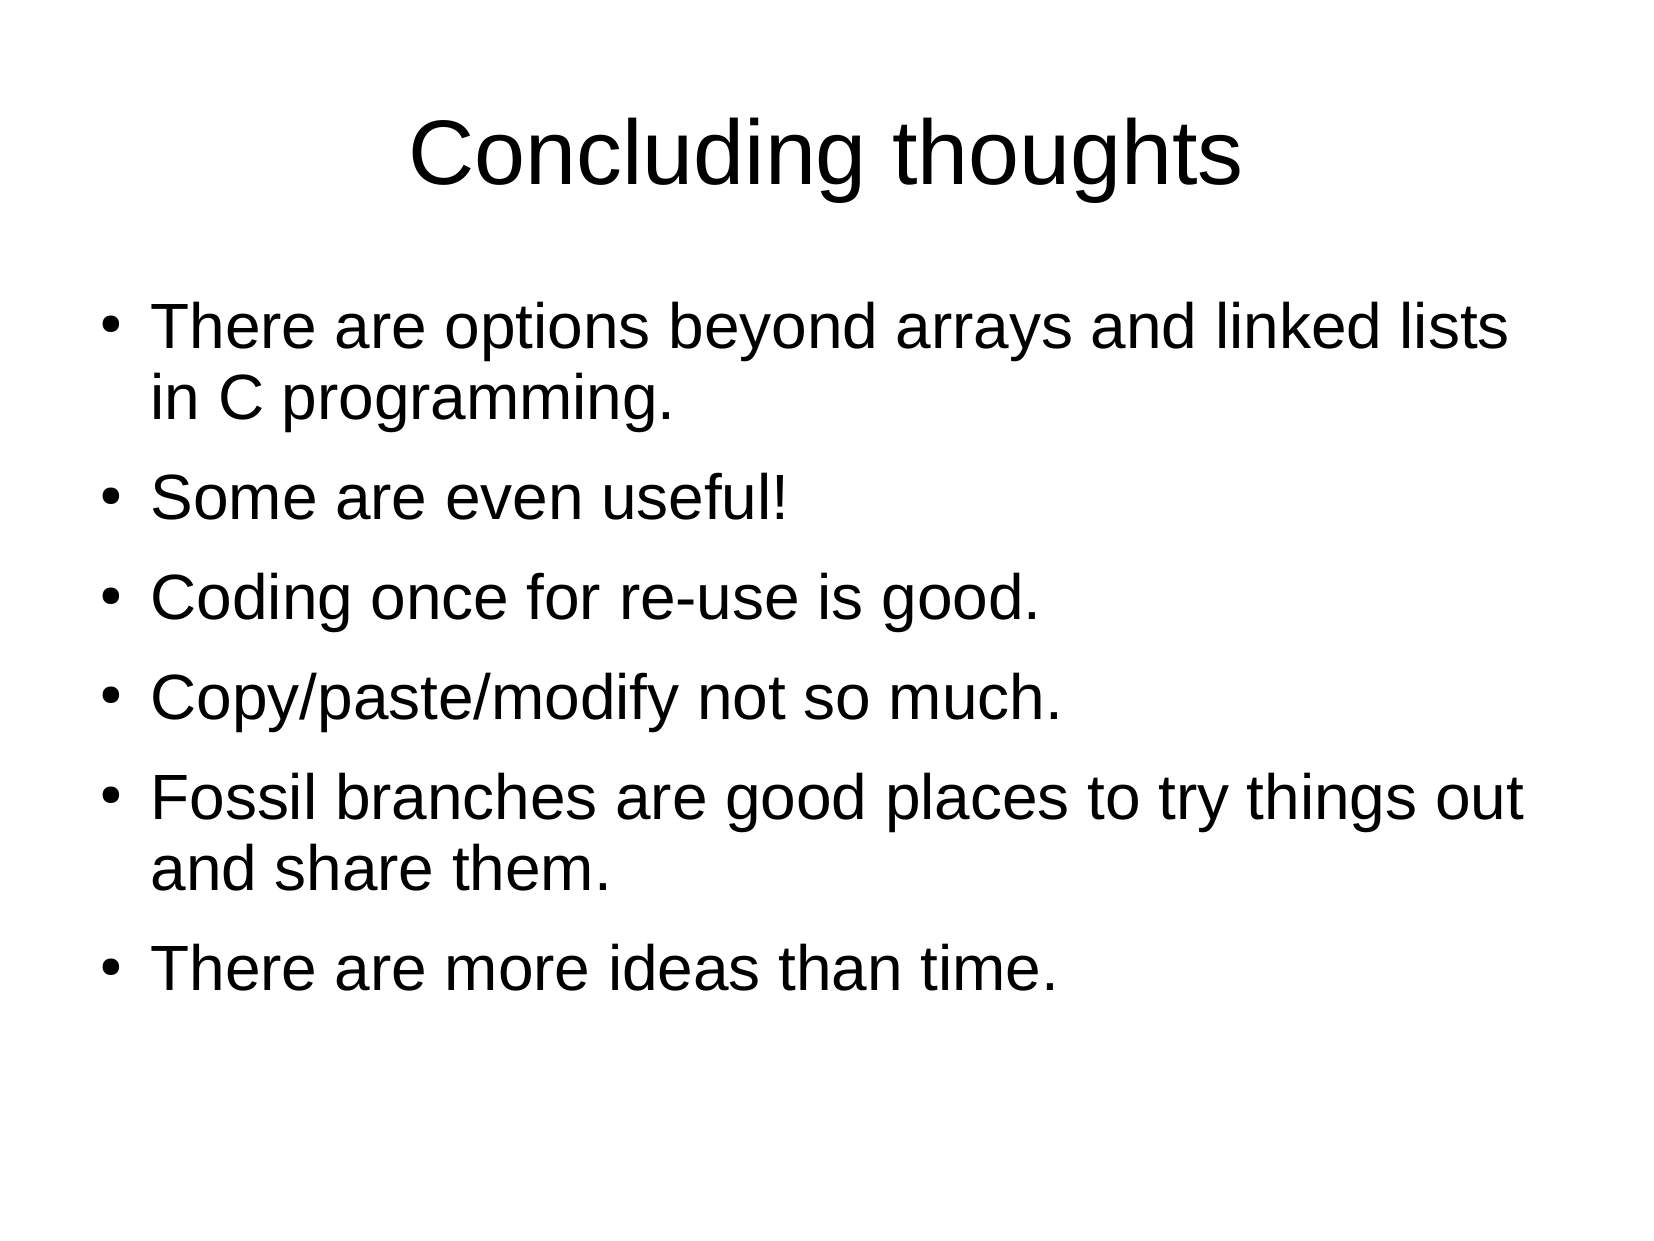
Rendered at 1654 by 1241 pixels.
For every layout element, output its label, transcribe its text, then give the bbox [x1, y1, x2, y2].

title Concluding thoughts [82, 49, 1571, 257]
list There are options beyond arrays and linked lists in C programming. Some are even useful! Coding once for re-use is good. Copy/paste/modify not so much. Fossil branches are good places to try things out and share them. There are more ideas than time. [82, 290, 1571, 1010]
